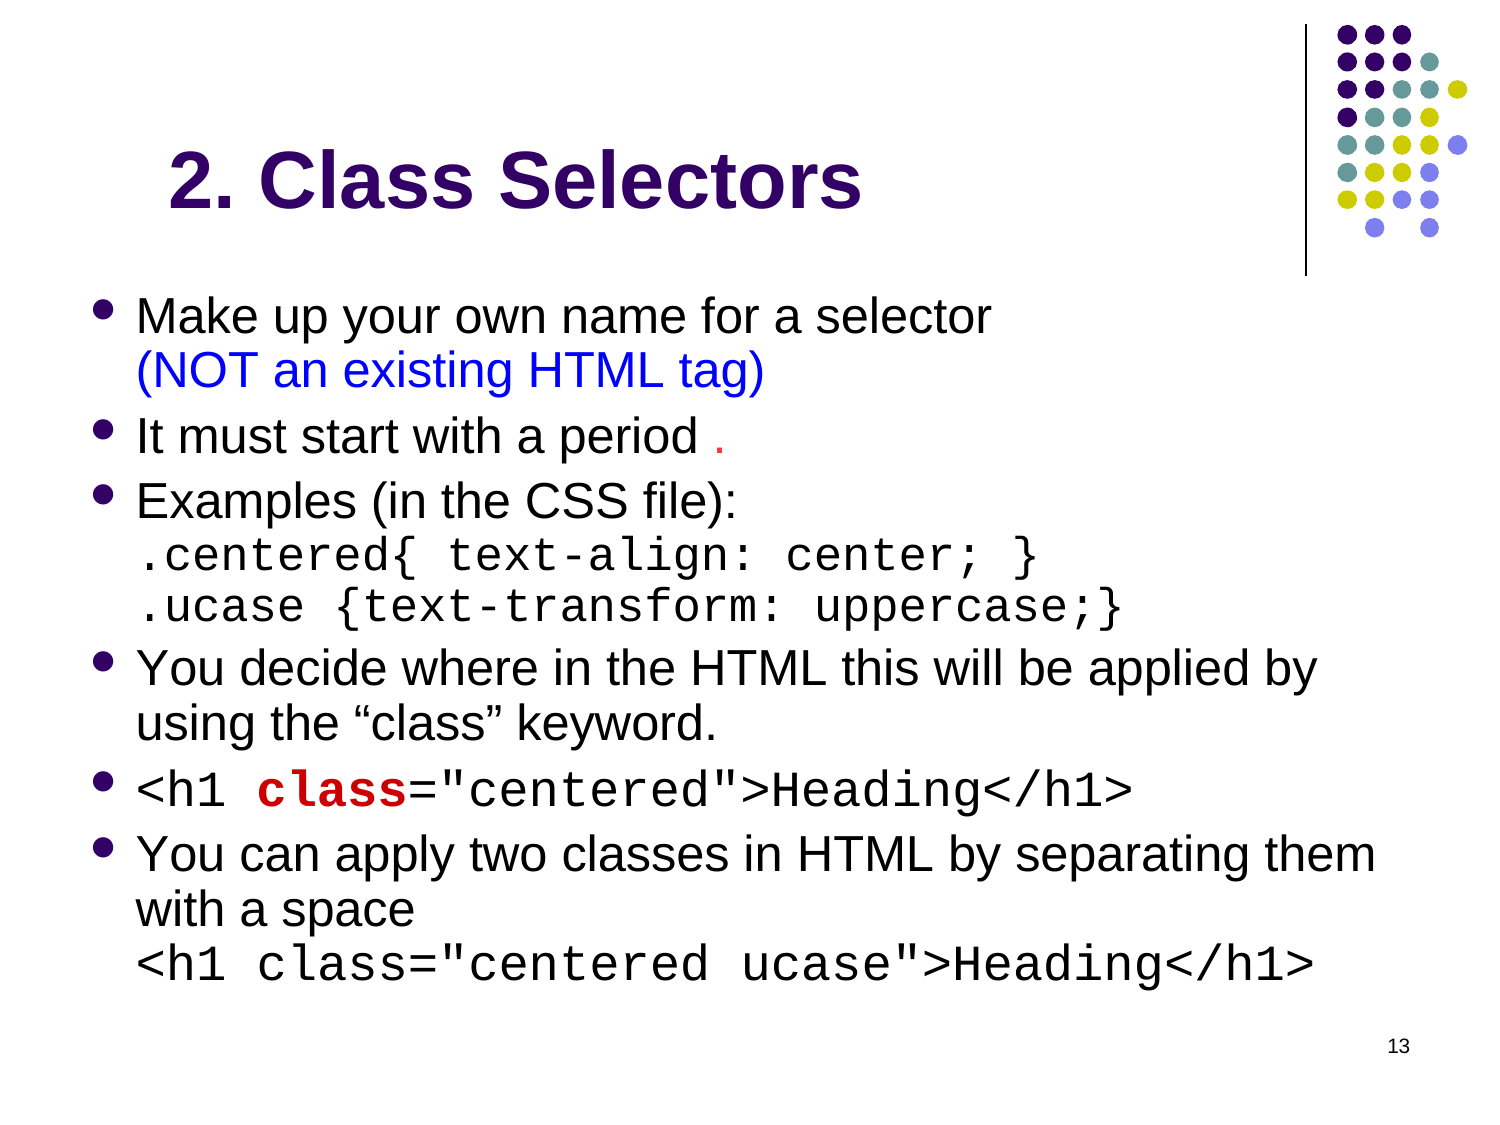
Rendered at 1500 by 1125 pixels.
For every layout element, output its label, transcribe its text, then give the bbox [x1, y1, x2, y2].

title 2. Class Selectors [153, 20, 1313, 233]
list Make up your own name for a selector (NOT an existing HTML tag) It must start with a period . Examples (in the CSS file): .centered{ text-align: center; } .ucase {text-transform: uppercase;} You decide where in the HTML this will be applied by using the “class” keyword. <h1 class="centered">Heading</h1> You can apply two classes in HTML by separating them with a space <h1 class="centered ucase">Heading</h1> [75, 282, 1426, 1006]
text_box <number> [1074, 1025, 1426, 1101]
